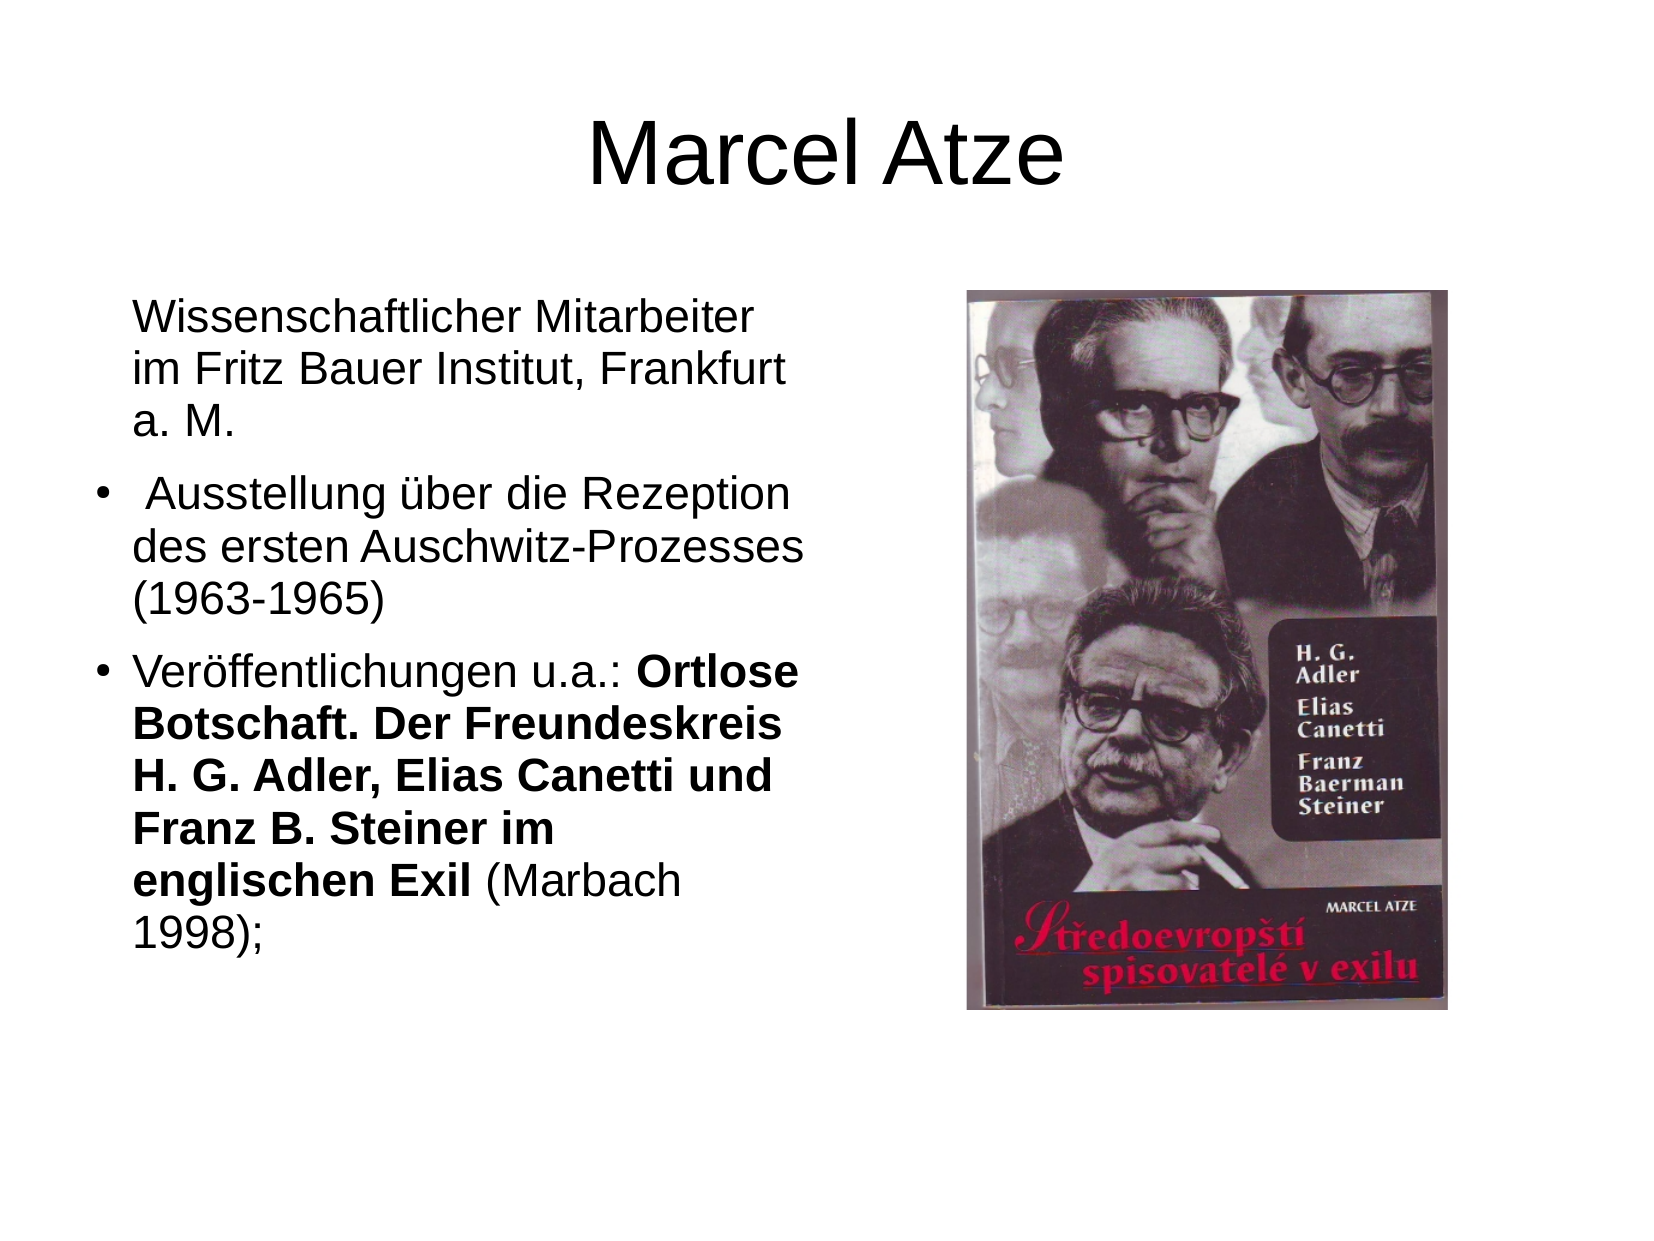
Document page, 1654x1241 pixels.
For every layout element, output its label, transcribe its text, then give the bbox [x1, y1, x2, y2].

title Marcel Atze [82, 49, 1571, 257]
picture [848, 290, 1568, 1010]
list Wissenschaftlicher Mitarbeiter im Fritz Bauer Institut, Frankfurt a. M. Ausstellung über die Rezeption des ersten Auschwitz-Prozesses (1963-1965) Veröffentlichungen u.a.: Ortlose Botschaft. Der Freundeskreis H. G. Adler, Elias Canetti und Franz B. Steiner im englischen Exil (Marbach 1998); [82, 290, 809, 1010]
